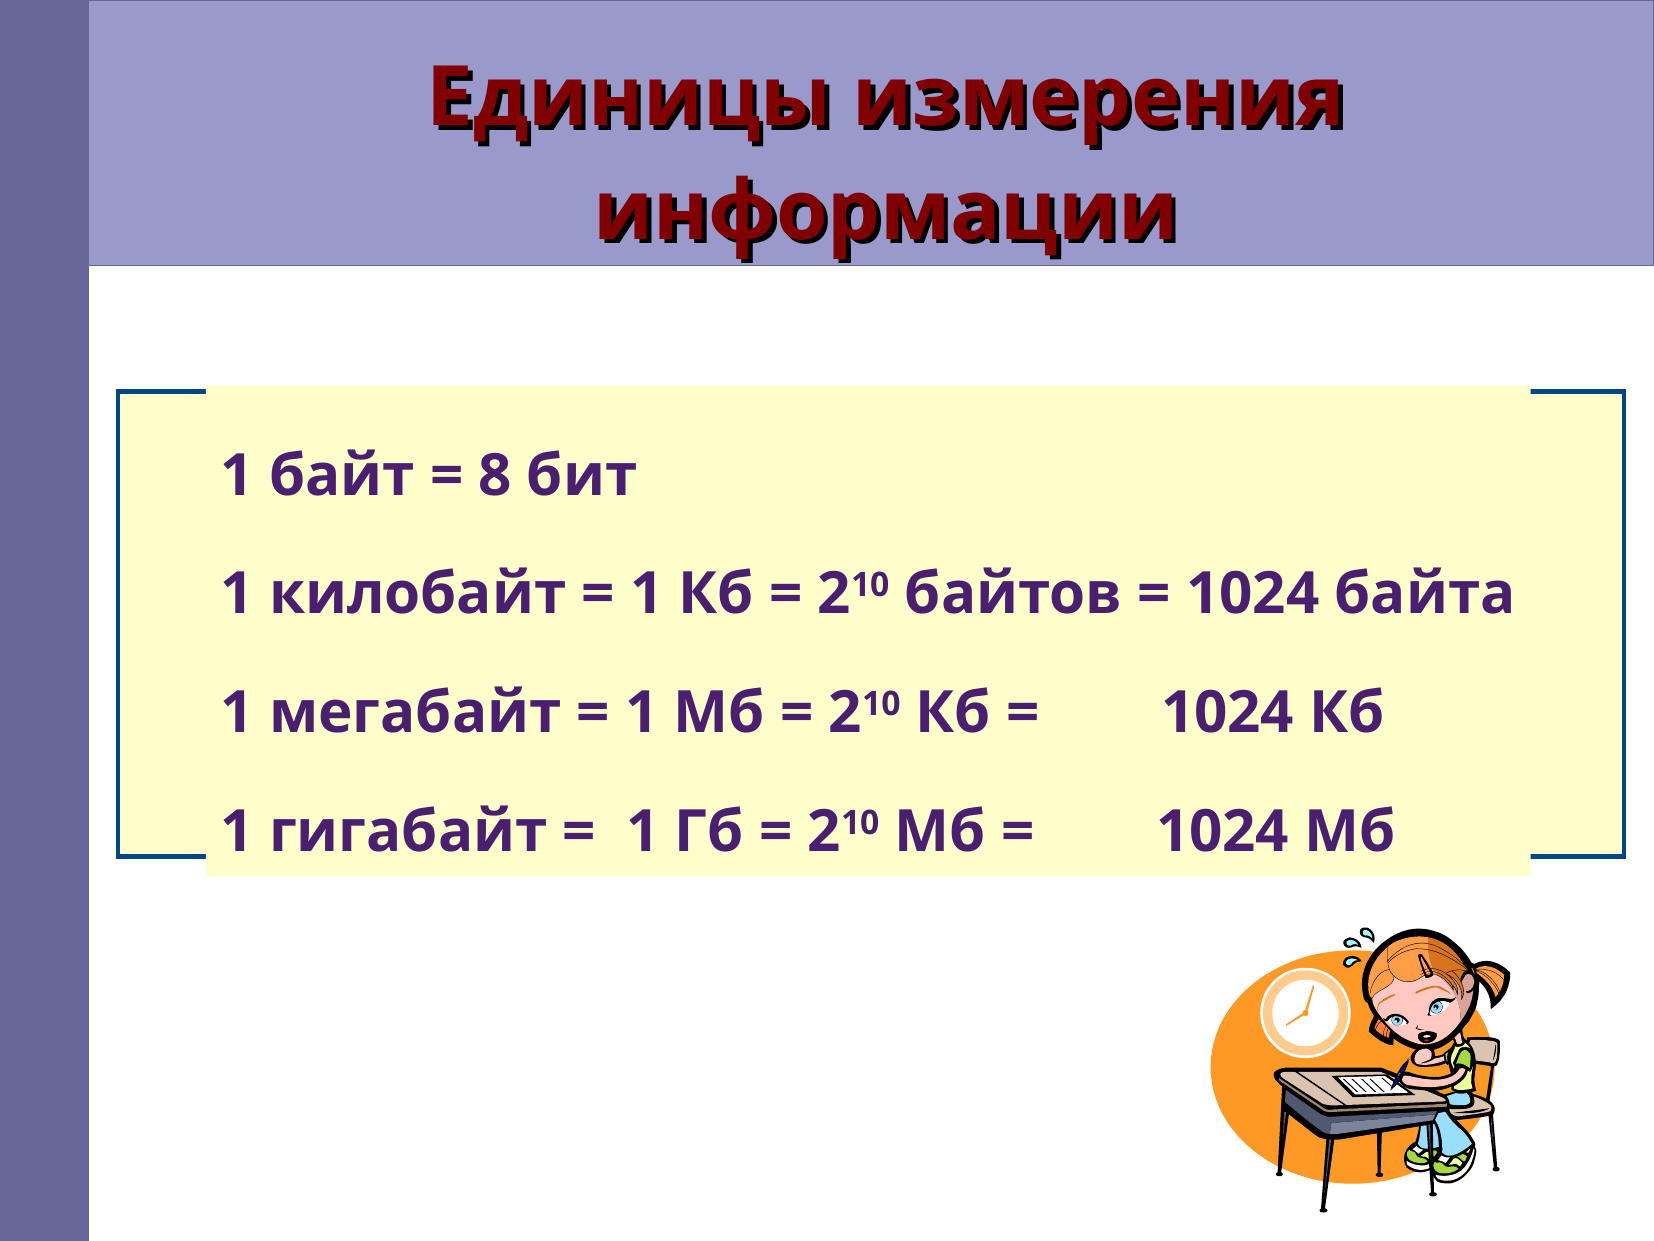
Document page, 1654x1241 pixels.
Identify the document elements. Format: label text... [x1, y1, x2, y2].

text_box [1531, 391, 1625, 857]
picture [1210, 915, 1511, 1213]
text_box Единицы измерения информации [147, 29, 1625, 262]
text_box 1 байт = 8 бит 1 килобайт = 1 Кб = 210 байтов = 1024 байта 1 мегабайт = 1 Мб = 210 Кб = 1024 Кб 1 гигабайт = 1 Гб = 210 Мб = 1024 Мб [205, 385, 1531, 877]
text_box [118, 391, 205, 857]
